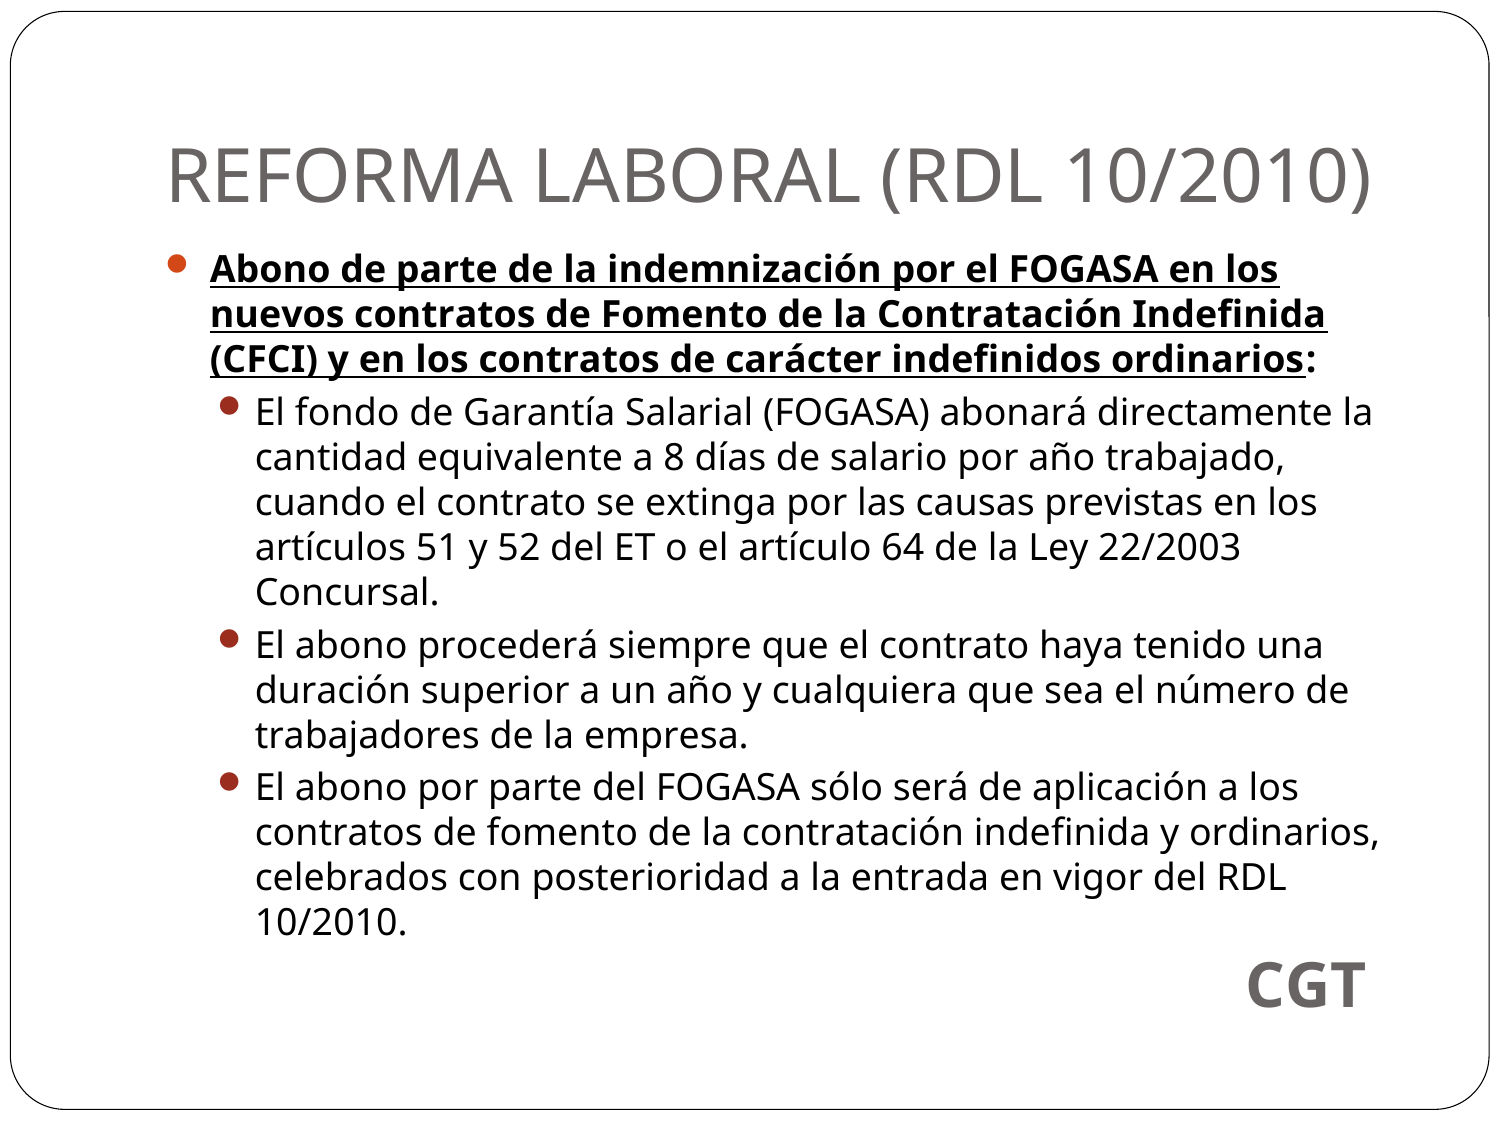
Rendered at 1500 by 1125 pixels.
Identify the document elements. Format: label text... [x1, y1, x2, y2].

list Abono de parte de la indemnización por el FOGASA en los nuevos contratos de Fomento de la Contratación Indefinida (CFCI) y en los contratos de carácter indefinidos ordinarios: El fondo de Garantía Salarial (FOGASA) abonará directamente la cantidad equivalente a 8 días de salario por año trabajado, cuando el contrato se extinga por las causas previstas en los artículos 51 y 52 del ET o el artículo 64 de la Ley 22/2003 Concursal. El abono procederá siempre que el contrato haya tenido una duración superior a un año y cualquiera que sea el número de trabajadores de la empresa. El abono por parte del FOGASA sólo será de aplicación a los contratos de fomento de la contratación indefinida y ordinarios, celebrados con posterioridad a la entrada en vigor del RDL 10/2010. [150, 237, 1426, 996]
text_box CGT [1230, 937, 1500, 1028]
title REFORMA LABORAL (RDL 10/2010) [150, 29, 1426, 233]
